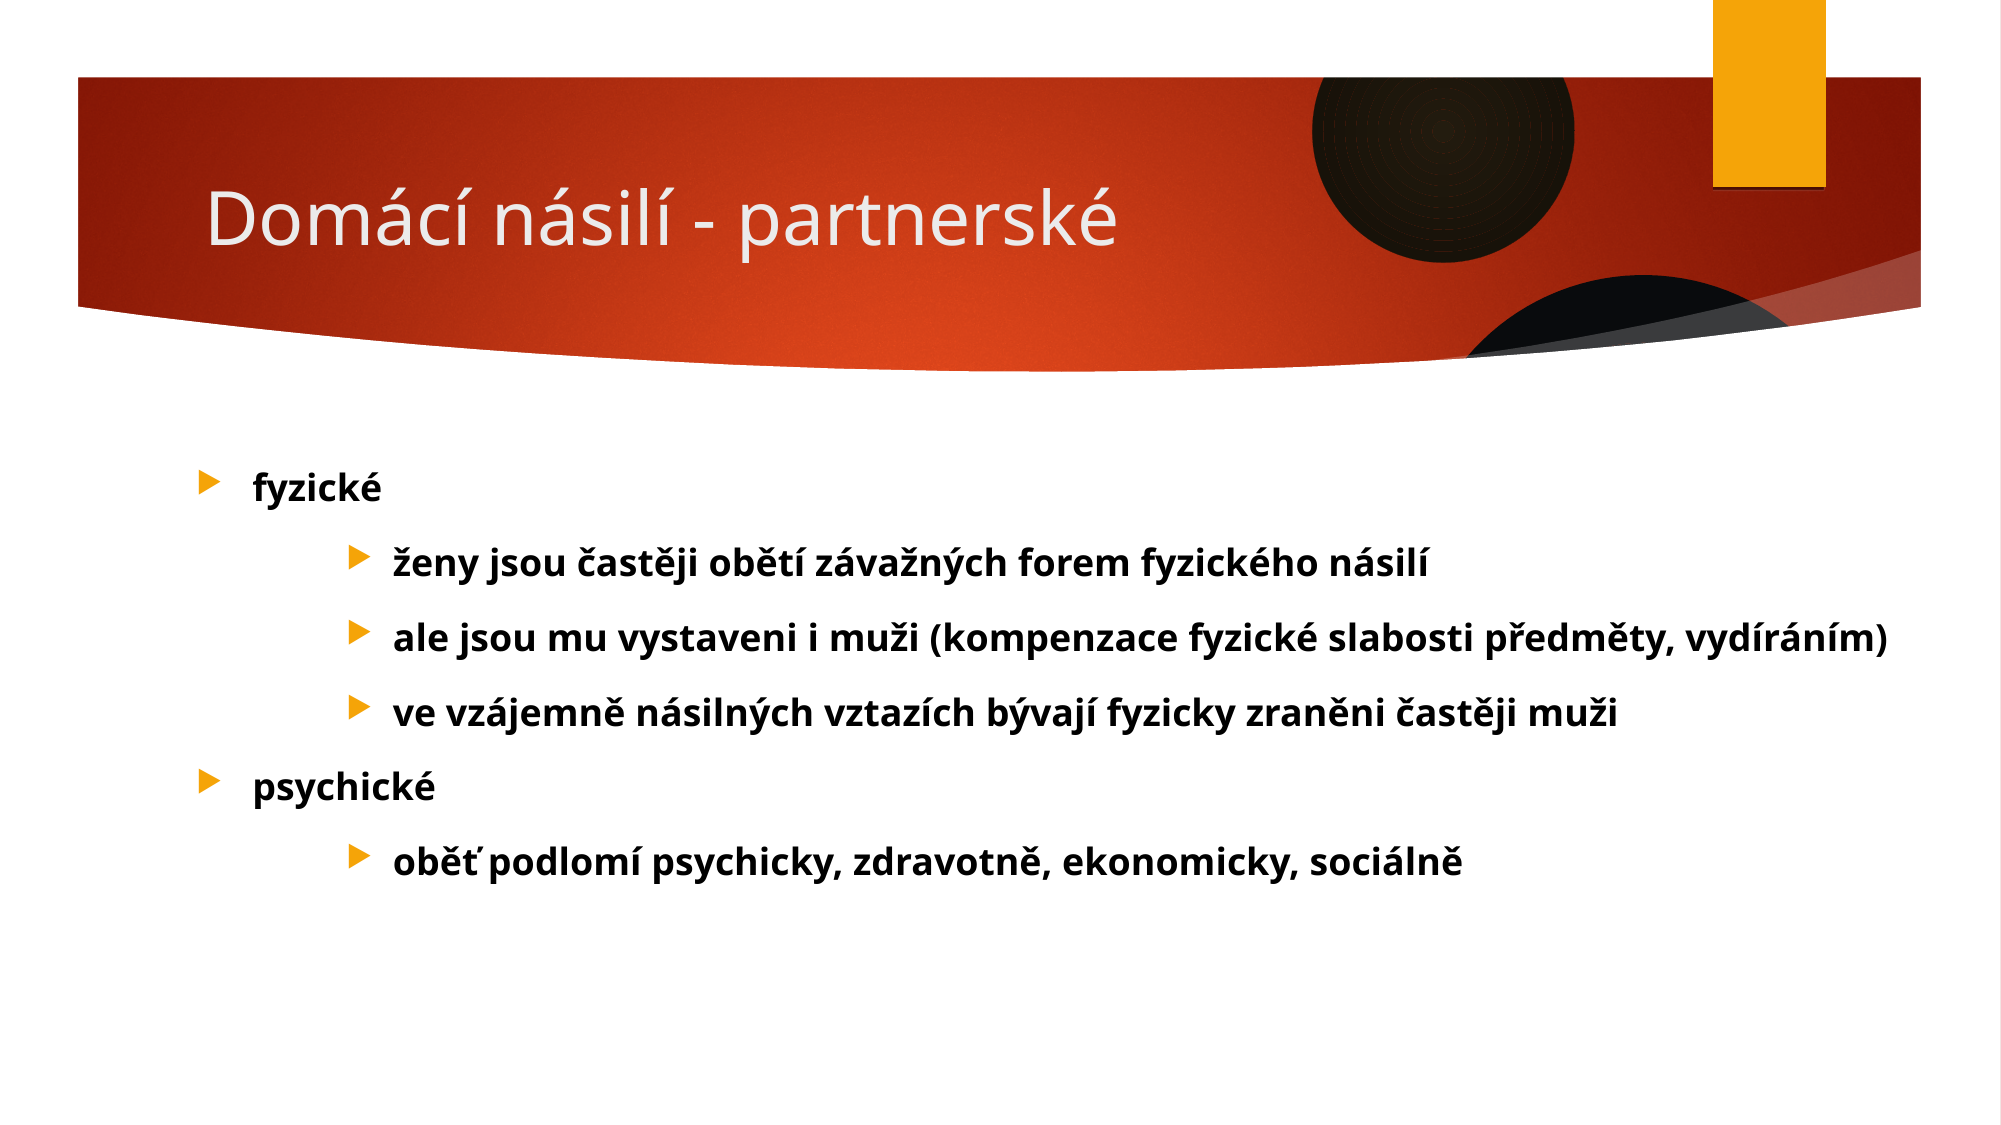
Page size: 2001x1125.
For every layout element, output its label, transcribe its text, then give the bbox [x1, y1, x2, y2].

title Domácí násilí - partnerské [189, 155, 1627, 276]
list fyzické ženy jsou častěji obětí závažných forem fyzického násilí ale jsou mu vystaveni i muži (kompenzace fyzické slabosti předměty, vydíráním) ve vzájemně násilných vztazích bývají fyzicky zraněni častěji muži psychické oběť podlomí psychicky, zdravotně, ekonomicky, sociálně [181, 447, 1920, 1039]
